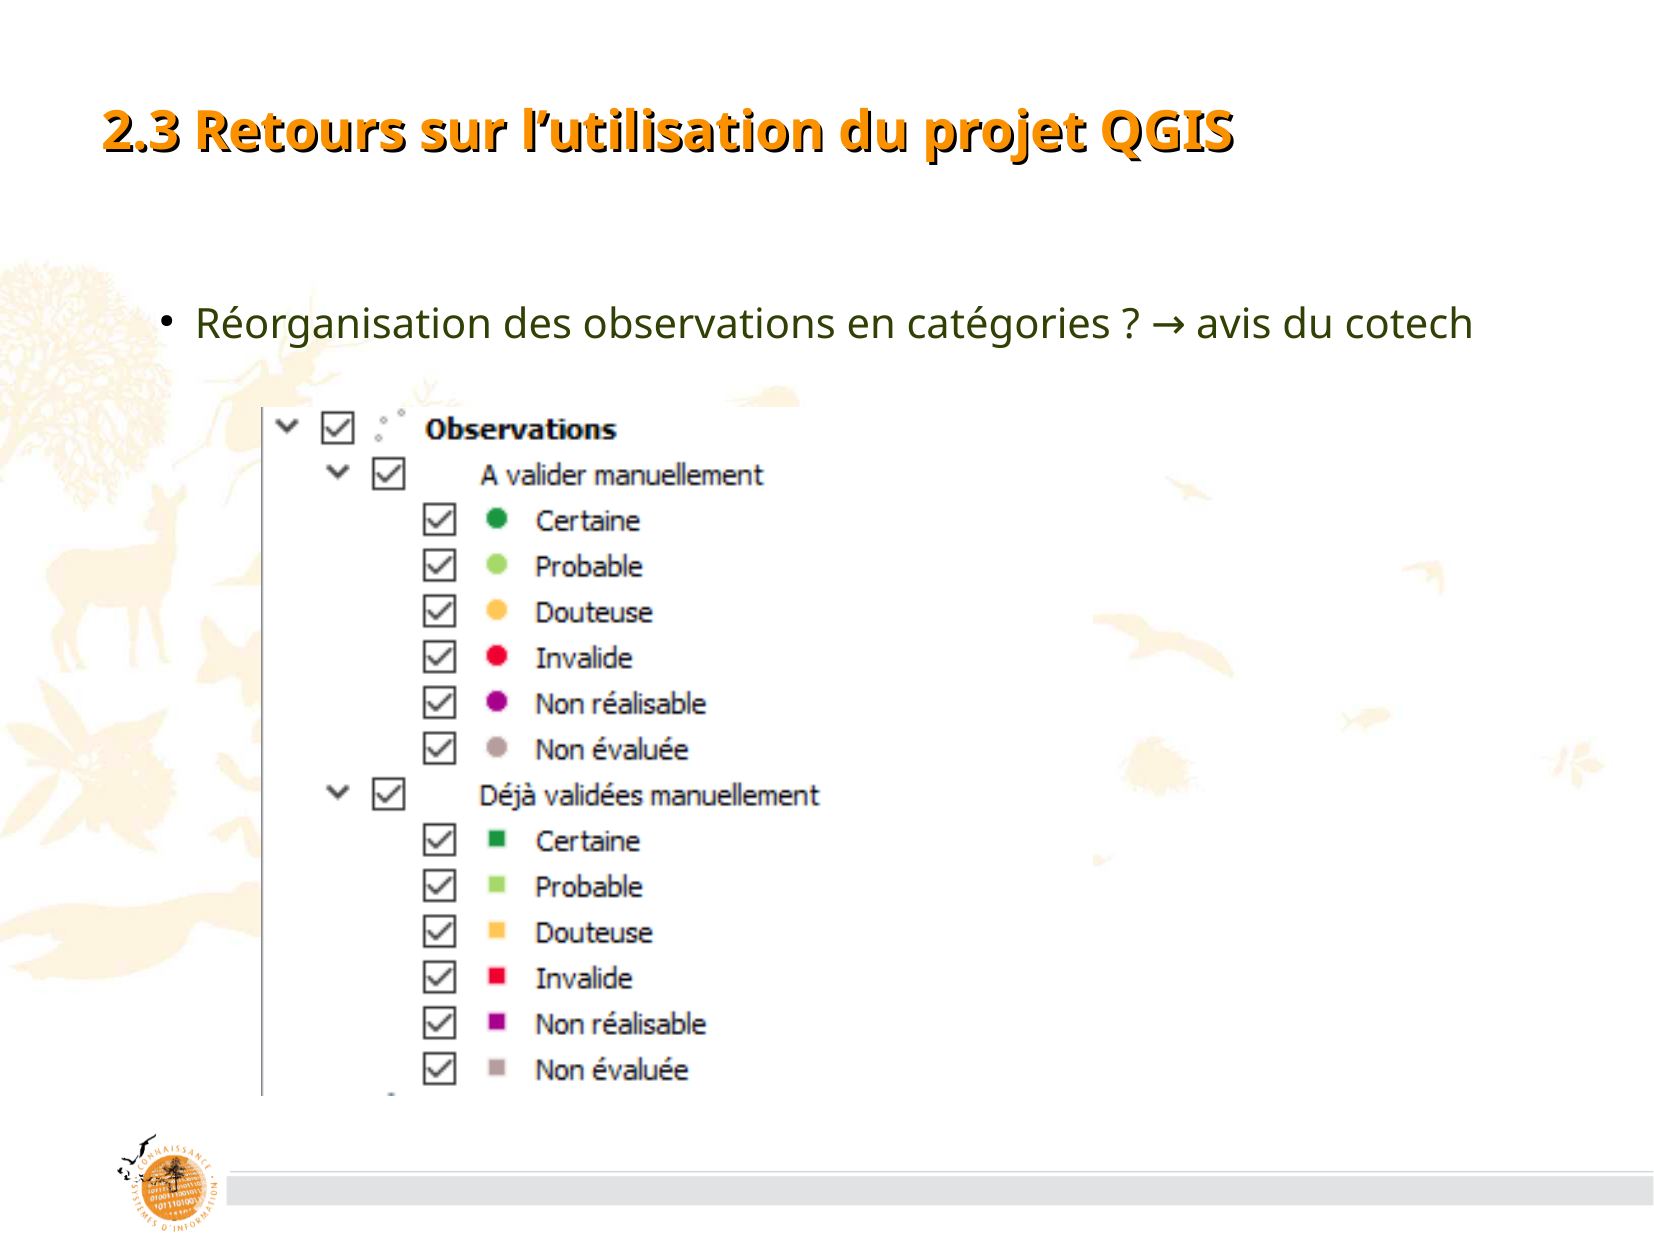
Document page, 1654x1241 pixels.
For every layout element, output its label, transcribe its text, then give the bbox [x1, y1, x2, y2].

picture [0, 0, 1654, 1241]
text_box Réorganisation des observations en catégories ? → avis du cotech [88, 232, 1565, 355]
title 2.3 Retours sur l’utilisation du projet QGIS [82, 49, 1571, 207]
